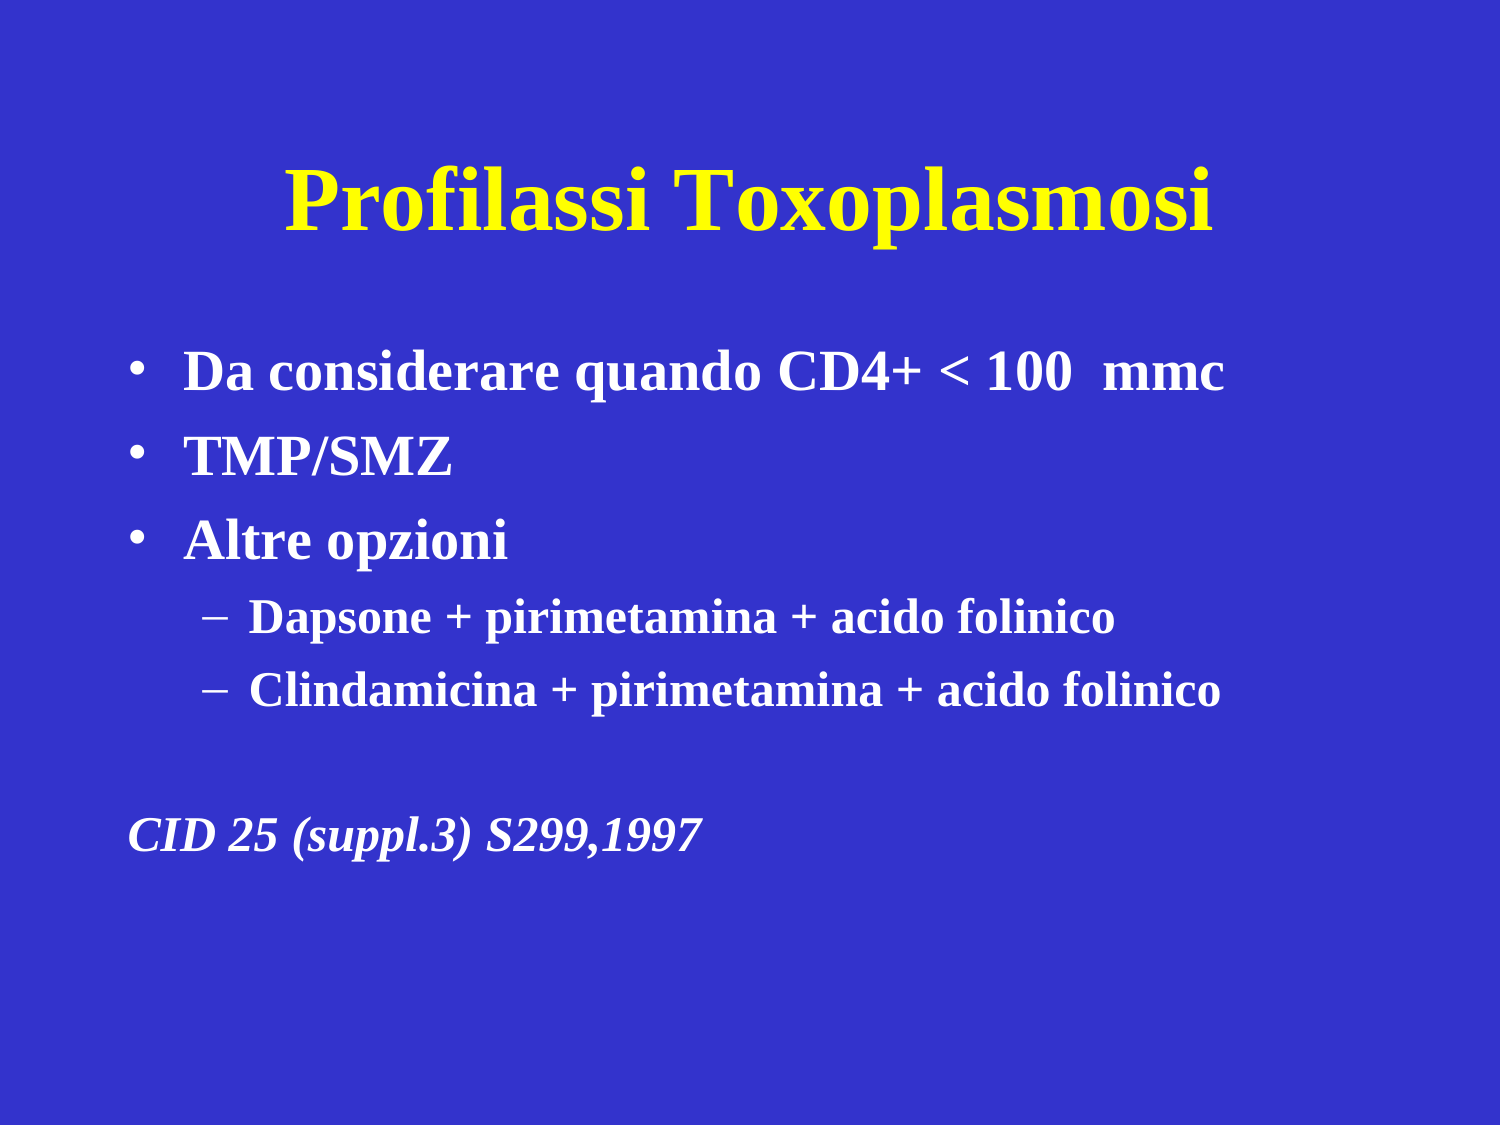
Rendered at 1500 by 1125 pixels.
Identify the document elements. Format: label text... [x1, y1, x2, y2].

text_box Profilassi Toxoplasmosi [112, 99, 1388, 288]
text_box Da considerare quando CD4+ < 100 mmc TMP/SMZ Altre opzioni Dapsone + pirimetamina + acido folinico Clindamicina + pirimetamina + acido folinico CID 25 (suppl.3) S299,1997 [112, 324, 1388, 1001]
